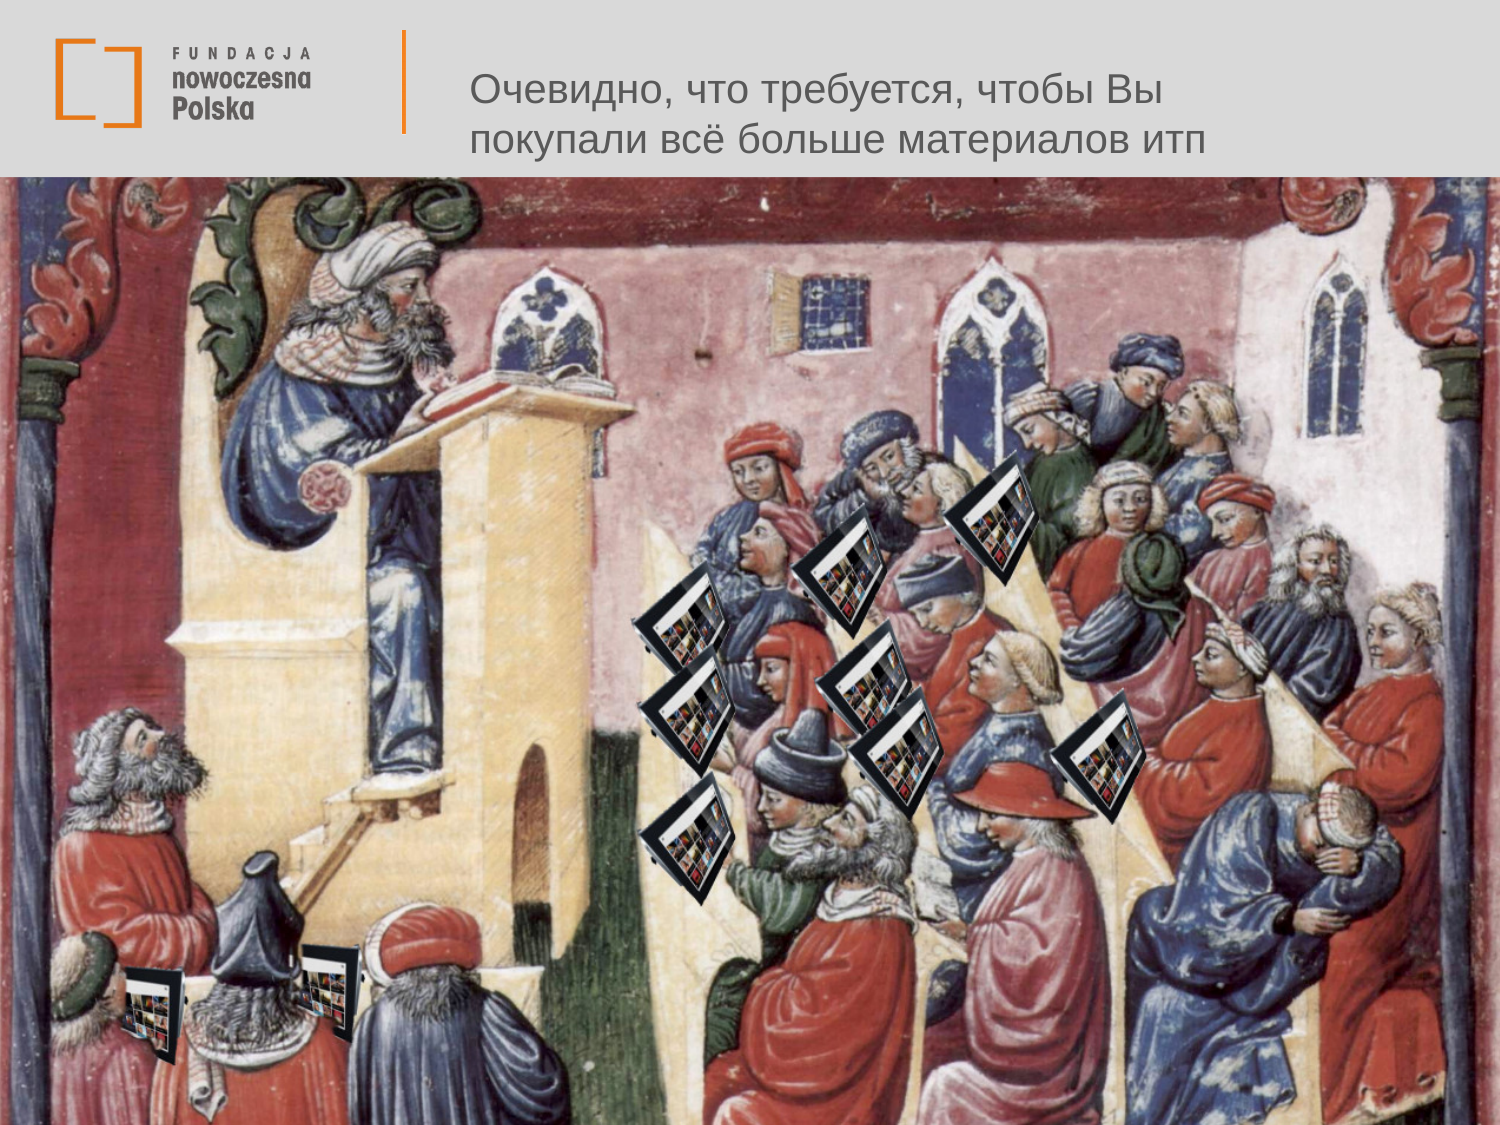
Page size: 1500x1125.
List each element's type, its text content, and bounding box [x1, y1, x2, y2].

picture [53, 30, 313, 140]
text_box Очевидно, что требуется, чтобы Вы покупали всё больше материалов итп [454, 54, 1335, 170]
picture [395, 30, 422, 145]
picture [0, 178, 1500, 1125]
text_box [0, 0, 1500, 178]
